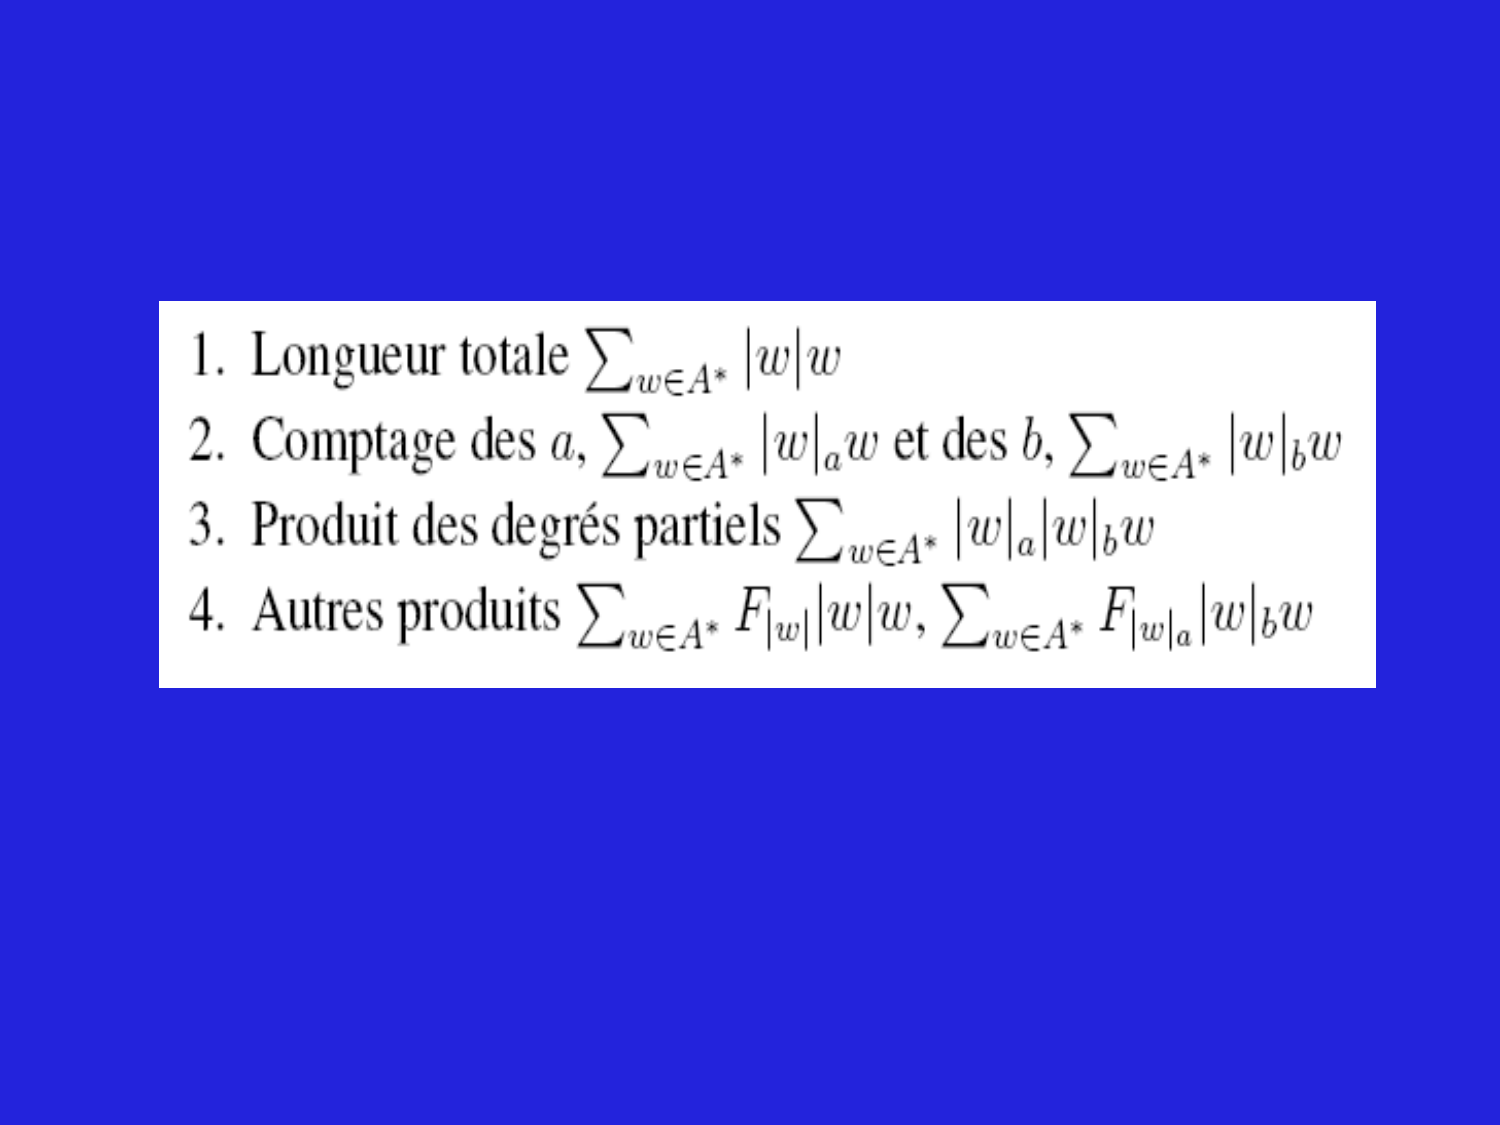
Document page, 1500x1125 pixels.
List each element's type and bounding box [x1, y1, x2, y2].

picture [159, 301, 1376, 688]
